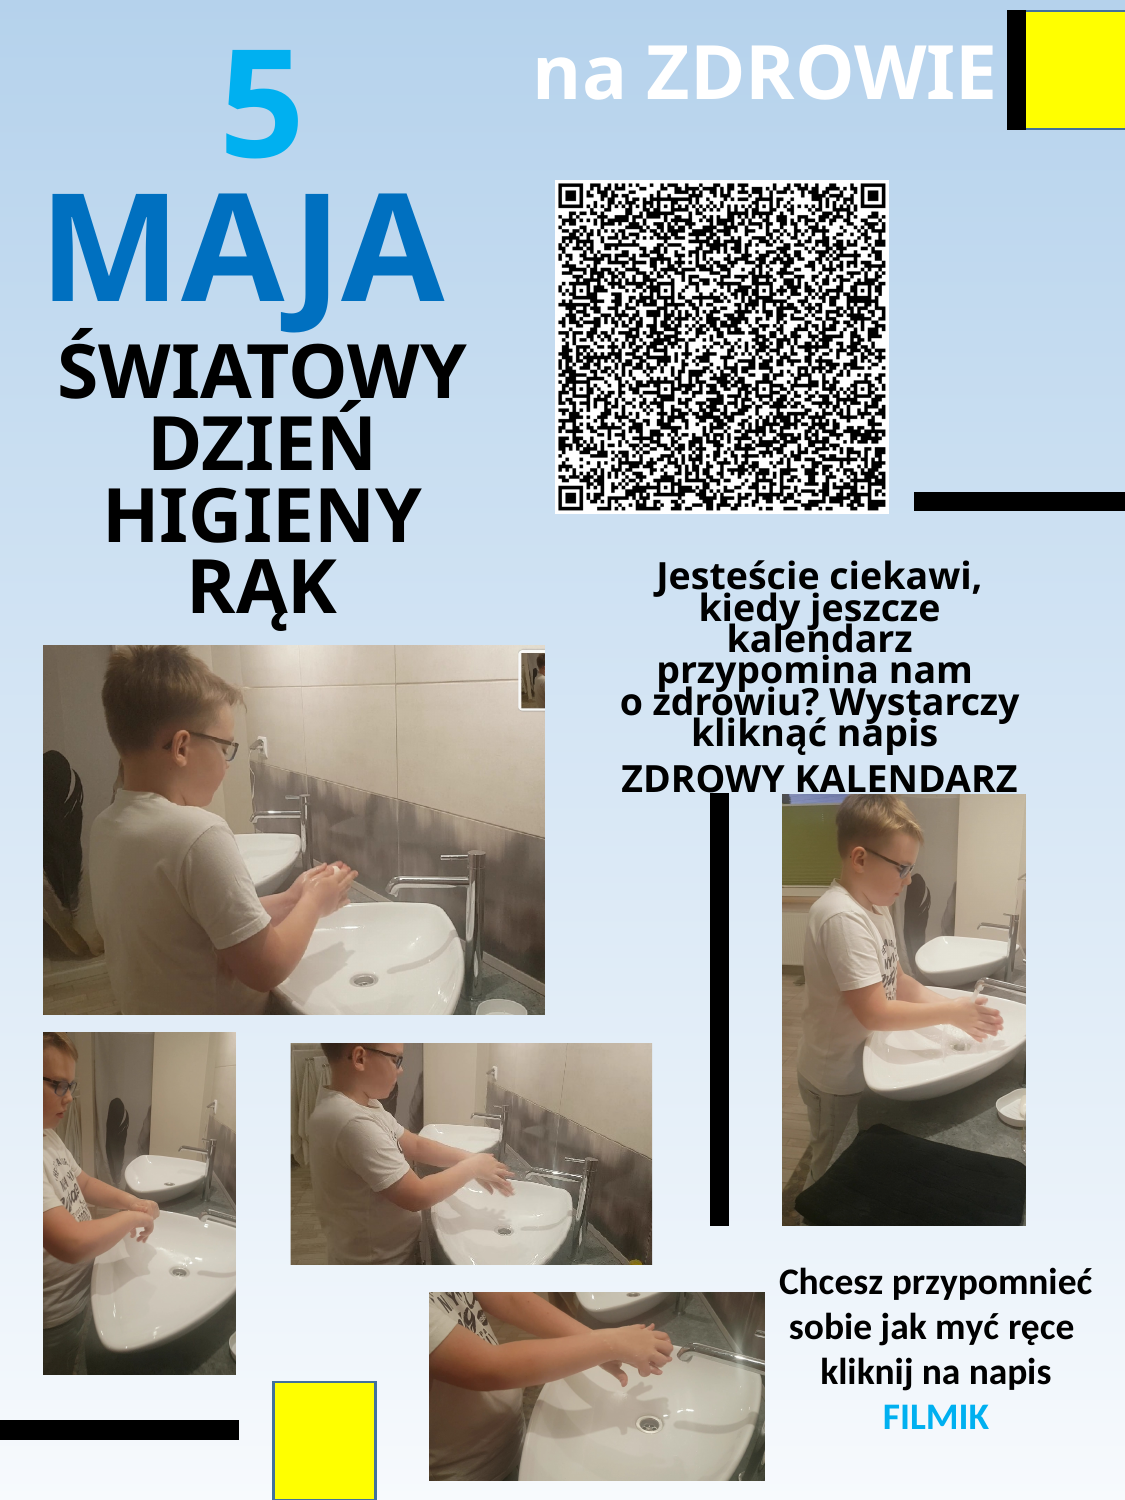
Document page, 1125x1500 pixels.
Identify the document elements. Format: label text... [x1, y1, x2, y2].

text_box [915, 493, 1125, 510]
list na ZDROWIE [517, 27, 1021, 138]
list Jesteście ciekawi, kiedy jeszcze kalendarz przypomina nam o zdrowiu? Wystarczy kliknąć napis ZDROWY KALENDARZ [596, 556, 1043, 822]
picture [429, 1292, 765, 1481]
text_box Chcesz przypomnieć sobie jak myć ręce kliknij na napis FILMIK [726, 1249, 1125, 1446]
picture [290, 1043, 653, 1265]
picture [43, 1032, 236, 1375]
text_box [711, 794, 728, 1225]
picture [43, 645, 545, 1015]
picture [782, 794, 1026, 1226]
text_box [273, 1382, 376, 1500]
picture [555, 180, 889, 514]
text_box [1008, 11, 1125, 129]
text_box [1, 1421, 238, 1439]
list 5 MAJA ŚWIATOWY DZIEŃ HIGIENY RĄK [9, 34, 516, 669]
